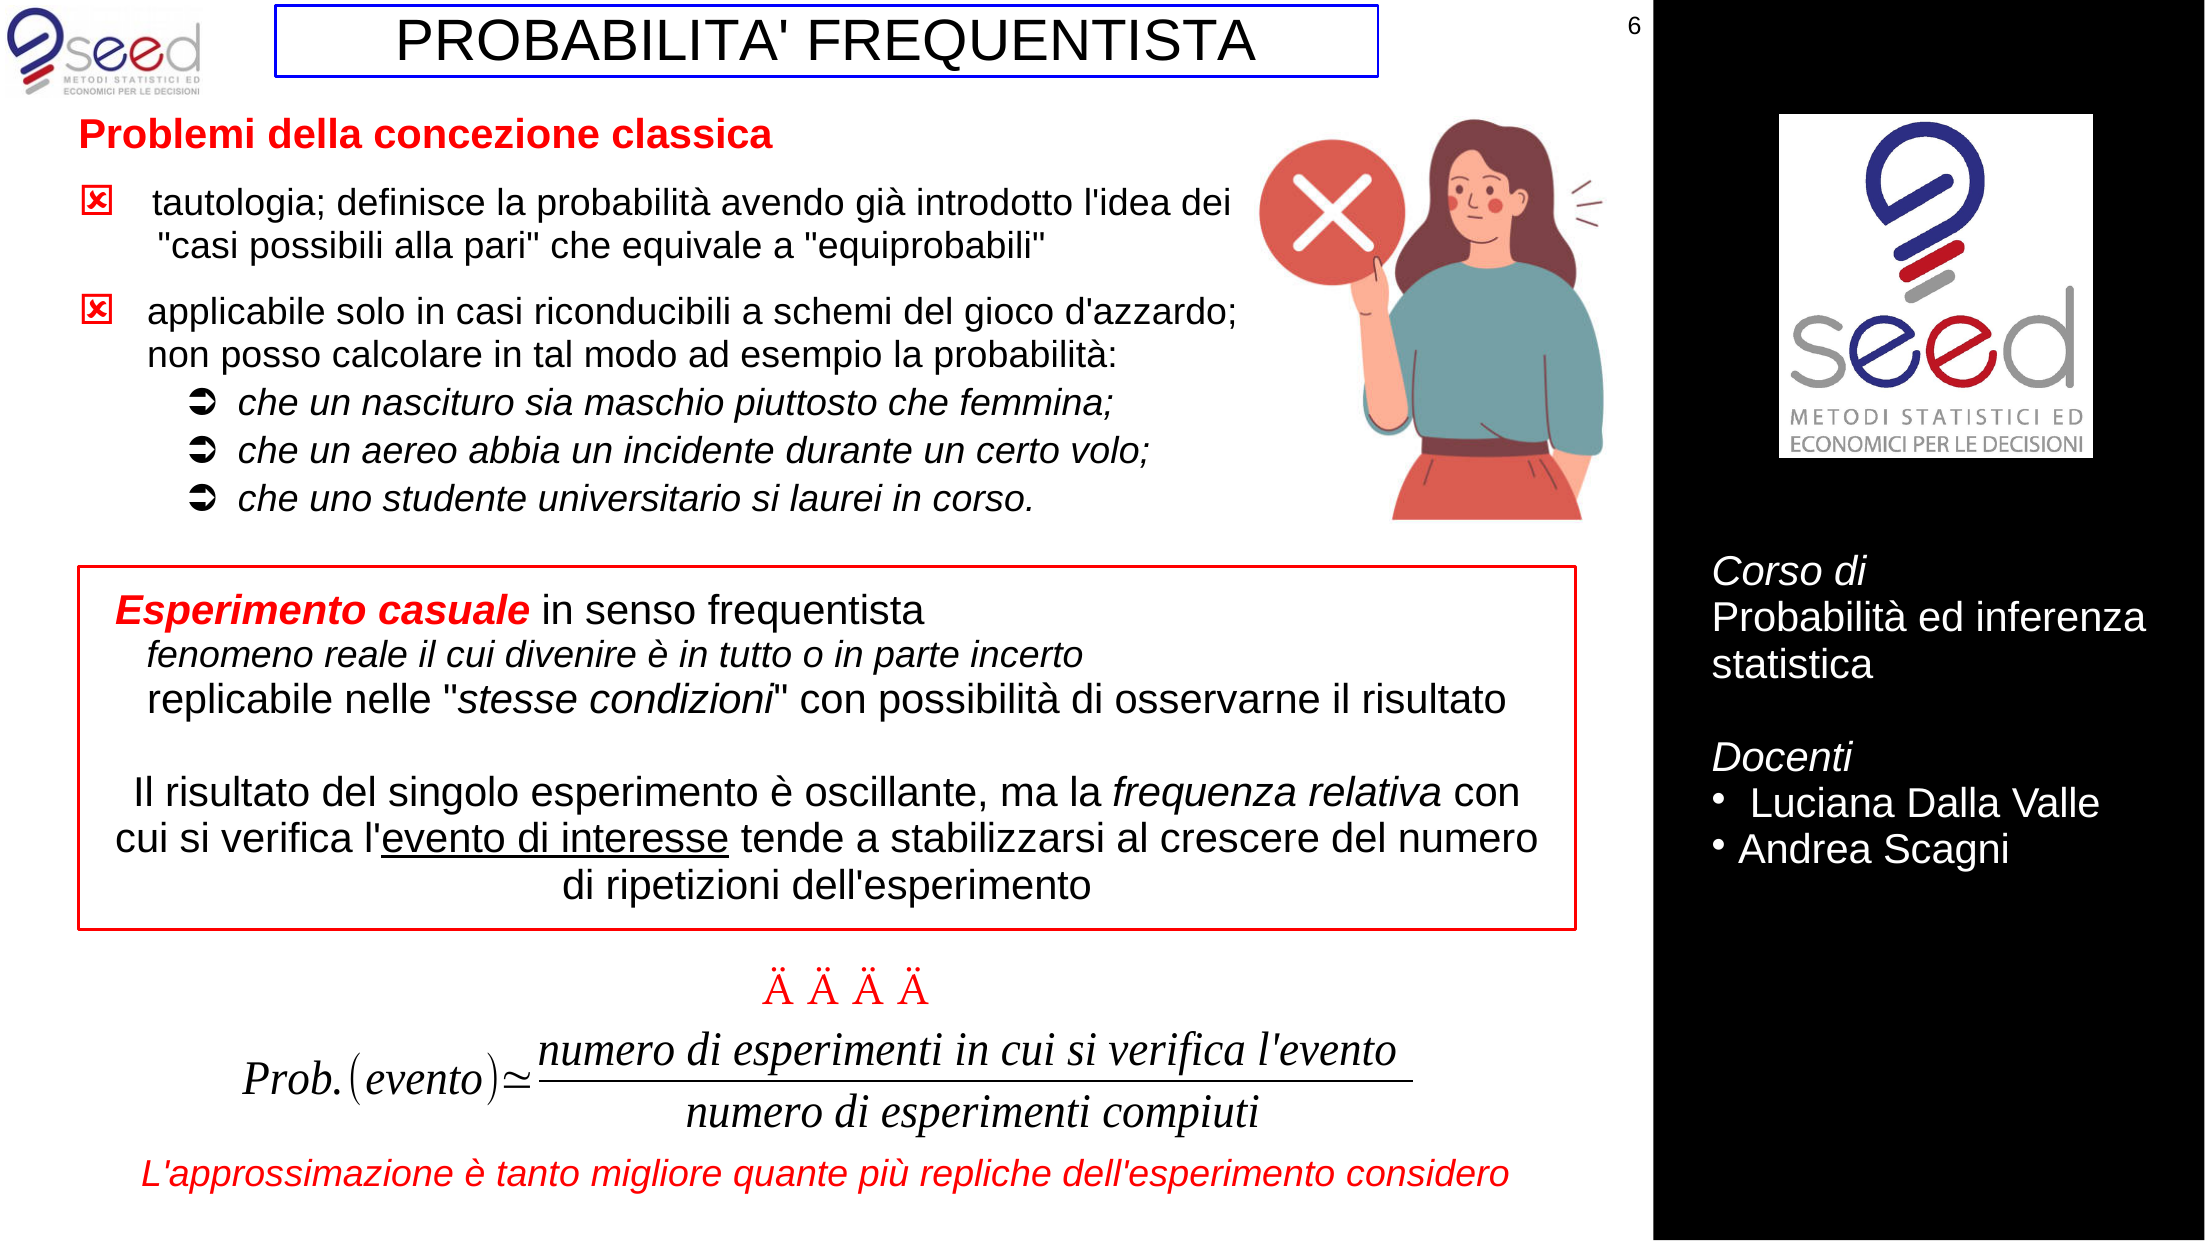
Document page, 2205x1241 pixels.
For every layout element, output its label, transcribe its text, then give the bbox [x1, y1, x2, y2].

text_box Esperimento casuale in senso frequentista fenomeno reale il cui divenire è in tutto o in parte incerto replicabile nelle "stesse condizioni" con possibilità di osservarne il risultato Il risultato del singolo esperimento è oscillante, ma la frequenza relativa con cui si verifica l'evento di interesse tende a stabilizzarsi al crescere del numero di ripetizioni dell'esperimento [78, 566, 1576, 930]
text_box     [762, 963, 920, 1020]
text_box PROBABILITA' FREQUENTISTA [275, 5, 1378, 77]
picture [1254, 108, 1613, 524]
picture [5, 5, 203, 98]
text_box Problemi della concezione classica ☒ tautologia; definisce la probabilità avendo già introdotto l'idea dei "casi possibili alla pari" che equivale a "equiprobabili" ☒ applicabile solo in casi riconducibili a schemi del gioco d'azzardo; non posso calcolare in tal modo ad esempio la probabilità: ➲ che un nascituro sia maschio piuttosto che femmina; ➲ che un aereo abbia un incidente durante un certo volo; ➲ che uno studente universitario si laurei in corso. [78, 111, 1245, 563]
text_box L'approssimazione è tanto migliore quante più repliche dell'esperimento considero [140, 1152, 1523, 1197]
chart [233, 1022, 1421, 1139]
picture [1779, 114, 2093, 458]
